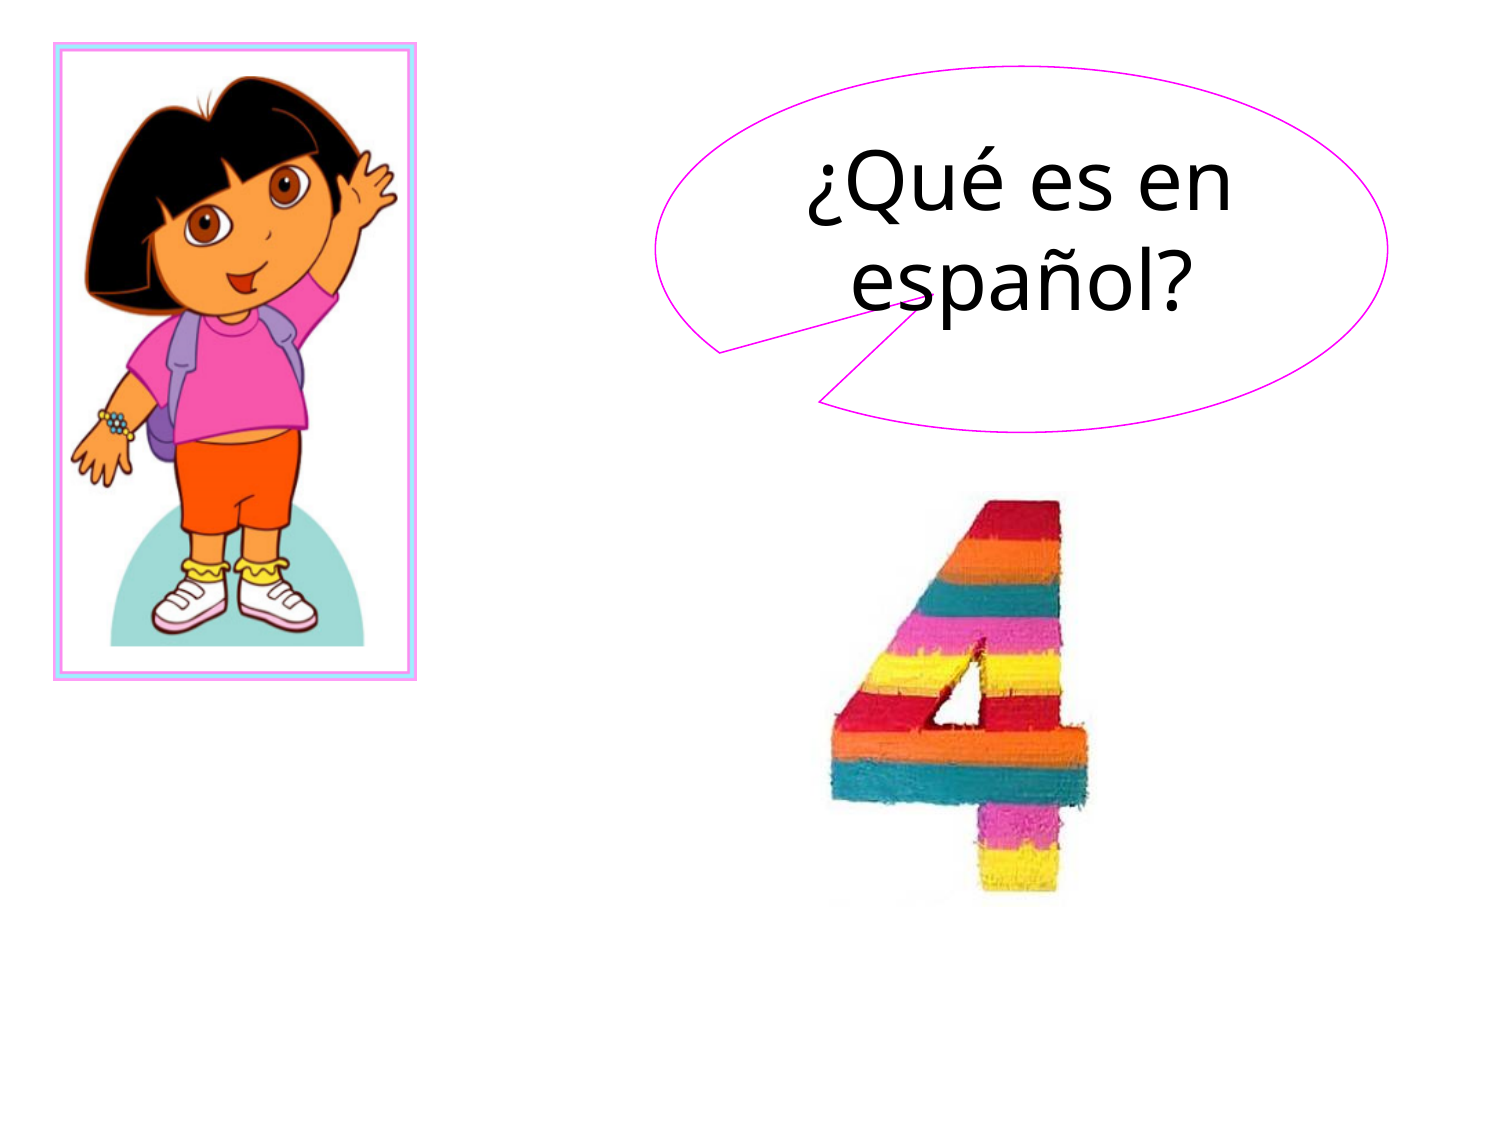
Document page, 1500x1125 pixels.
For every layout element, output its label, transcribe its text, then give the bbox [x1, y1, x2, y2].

picture [773, 491, 1190, 908]
picture [53, 42, 417, 681]
text_box ¿Qué es en español? [655, 66, 1388, 433]
